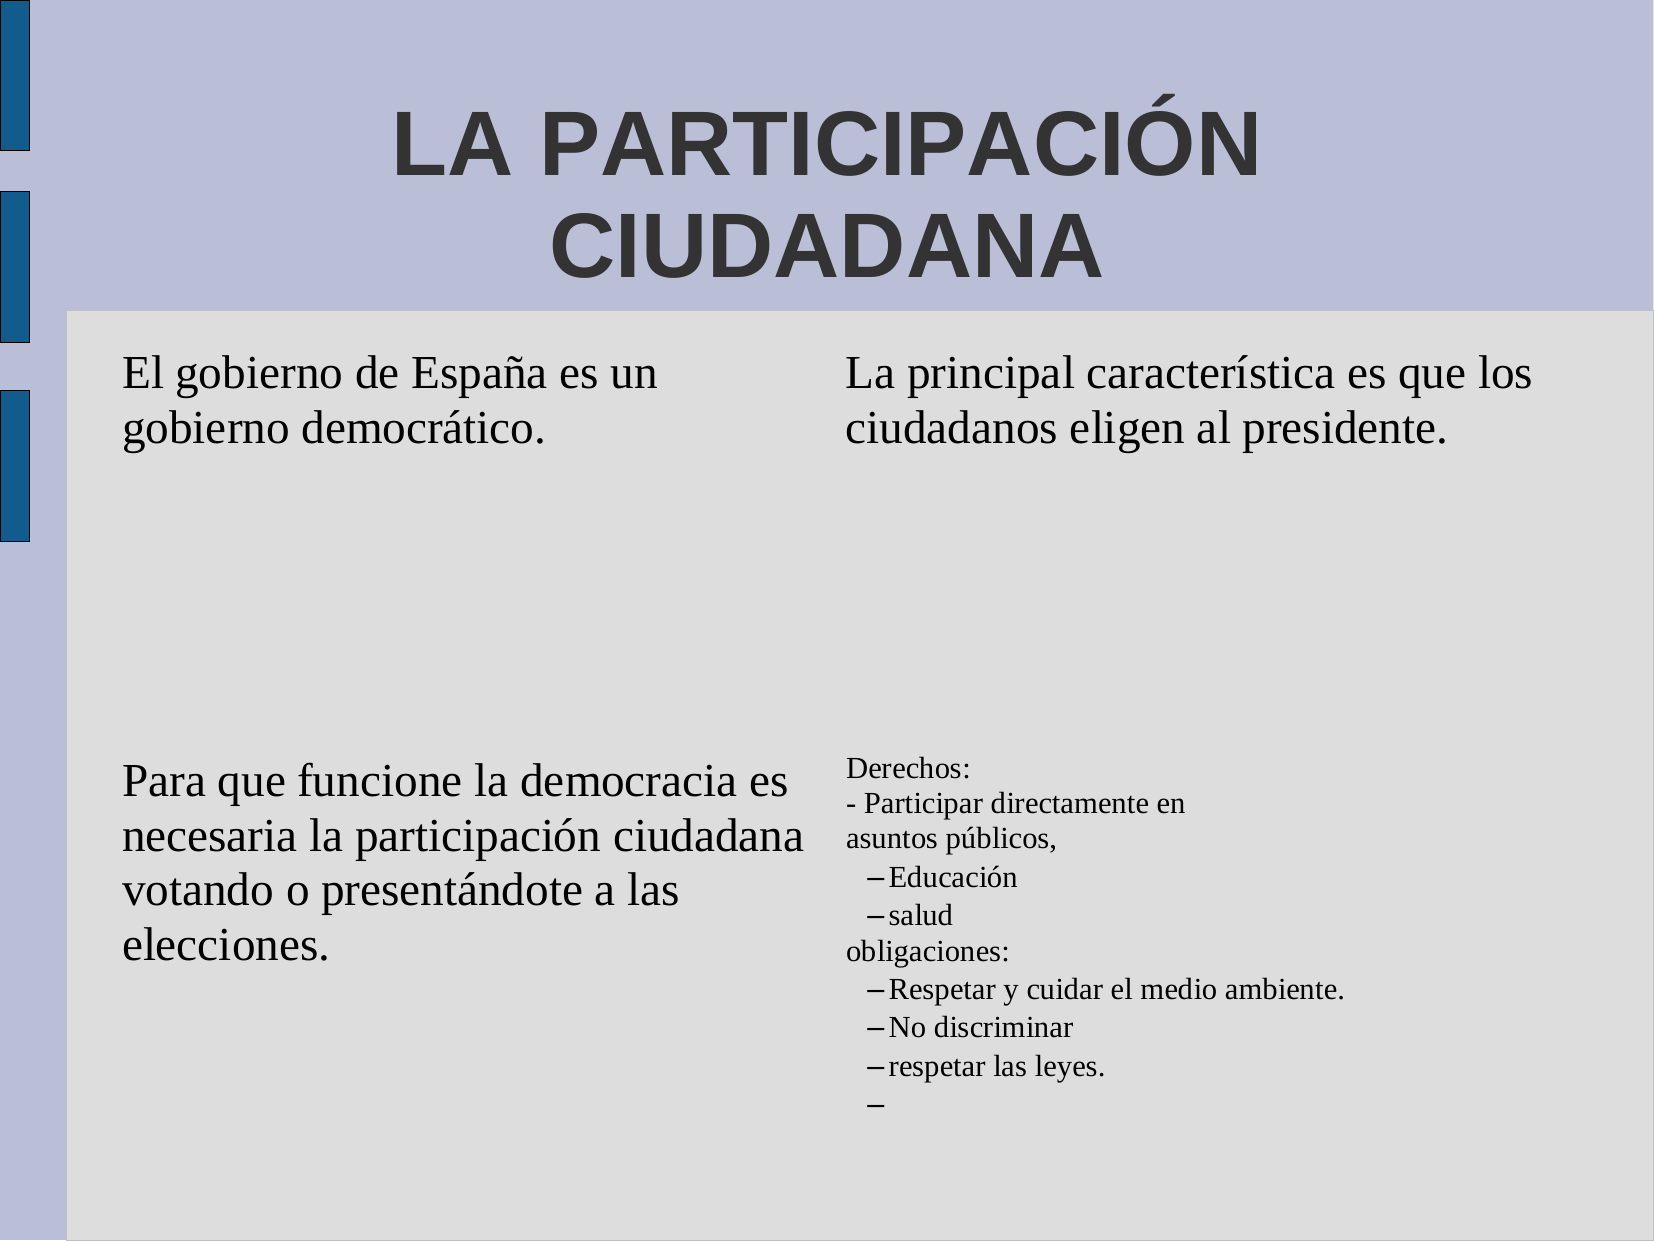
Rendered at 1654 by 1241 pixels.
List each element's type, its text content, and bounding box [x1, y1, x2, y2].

chart [121, 752, 811, 1126]
chart [845, 752, 1533, 1124]
chart [121, 344, 811, 718]
chart [845, 344, 1535, 718]
title LA PARTICIPACIÓN CIUDADANA [121, 91, 1534, 299]
